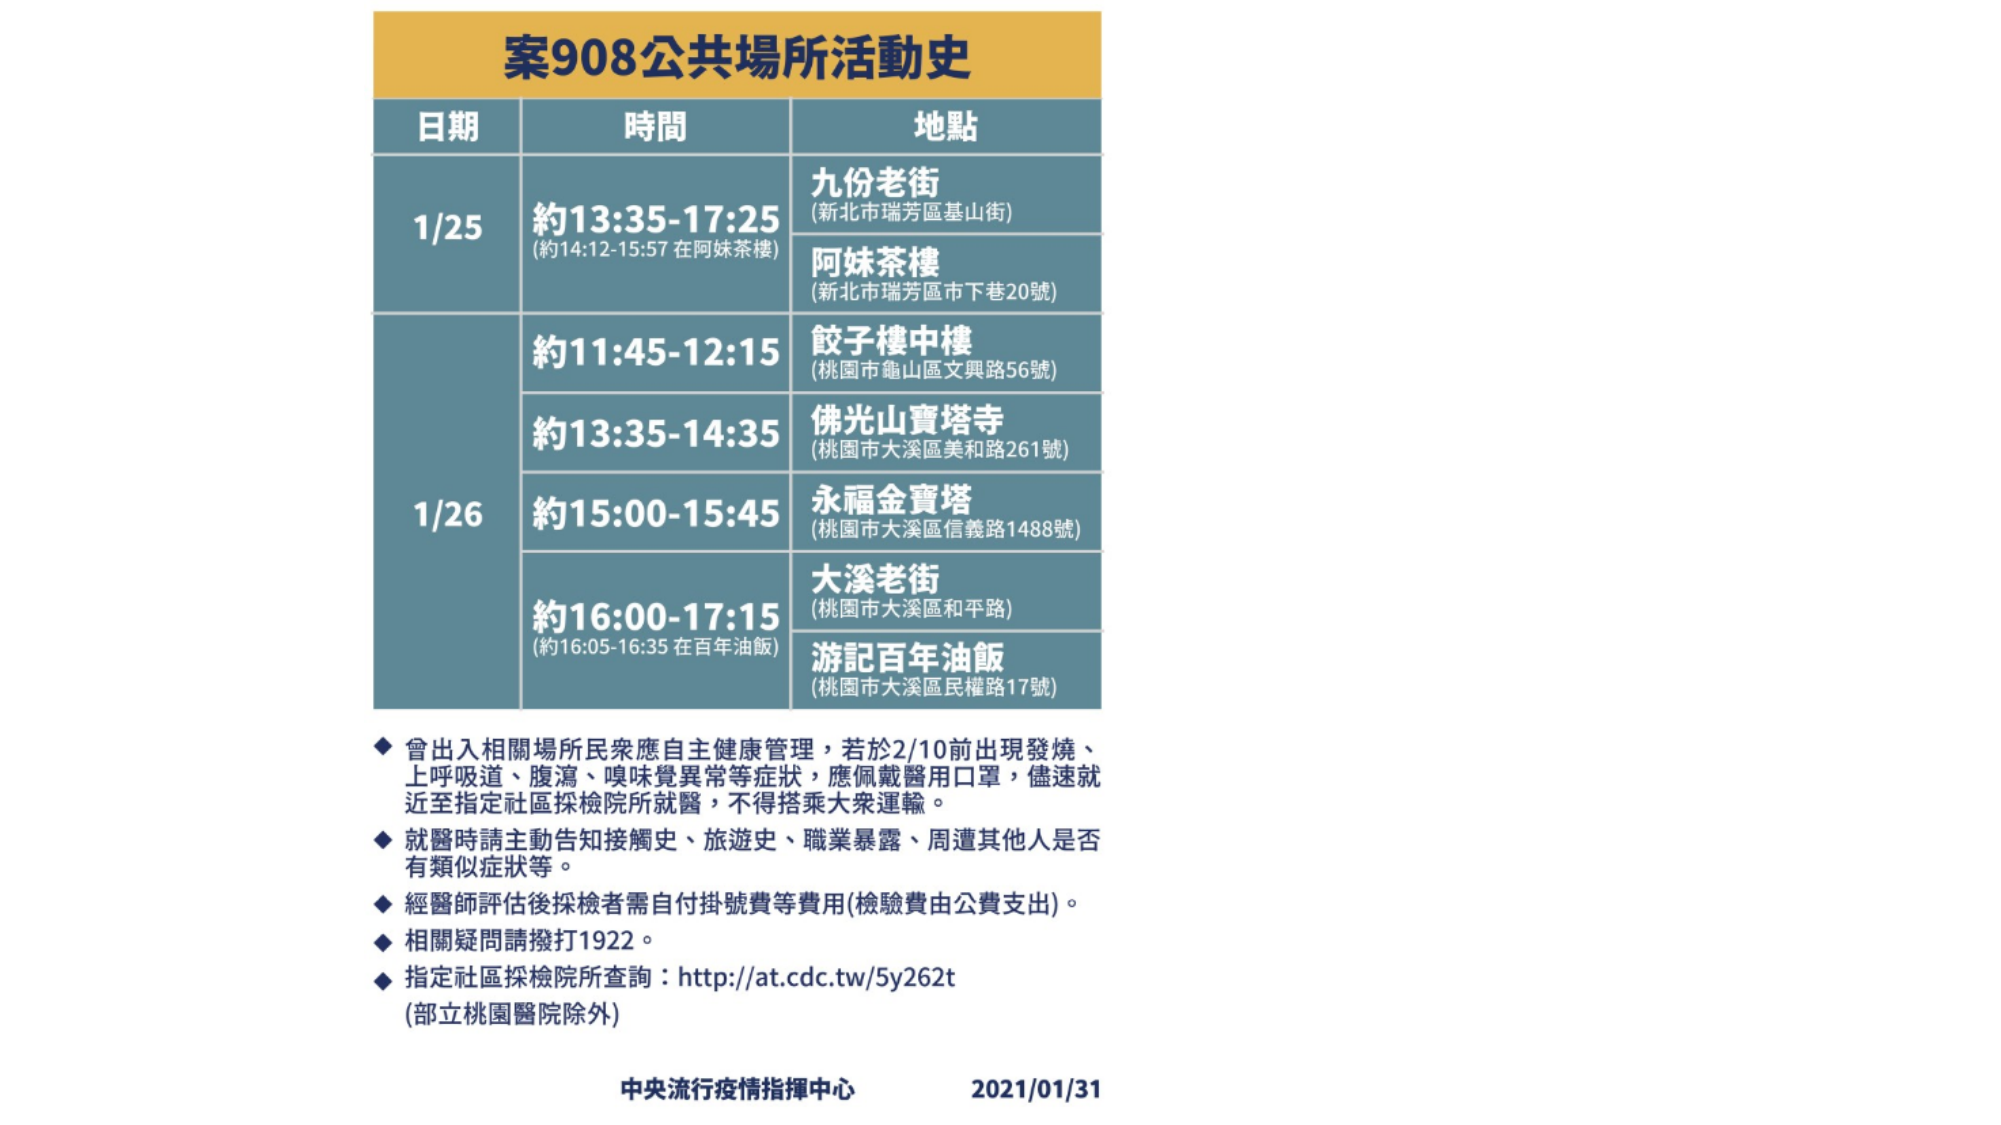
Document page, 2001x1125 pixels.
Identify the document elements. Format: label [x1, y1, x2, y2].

picture [364, 0, 1114, 1111]
